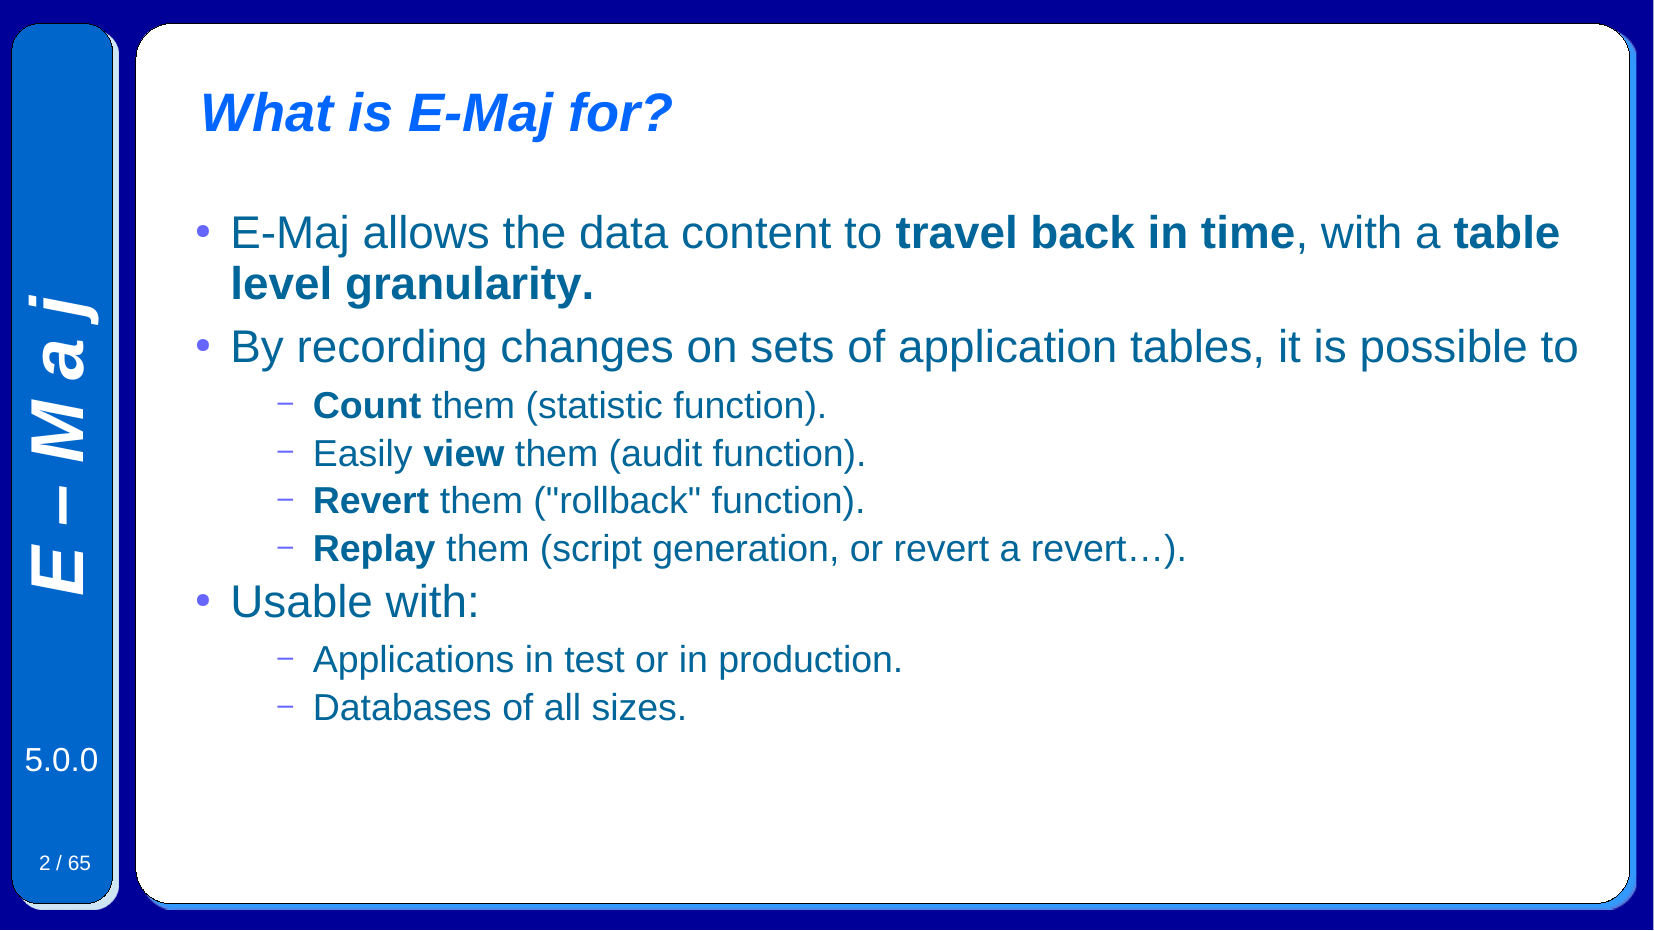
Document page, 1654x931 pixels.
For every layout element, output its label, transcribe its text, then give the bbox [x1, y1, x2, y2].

title What is E-Maj for? [200, 34, 1575, 191]
list E-Maj allows the data content to travel back in time, with a table level granularity. By recording changes on sets of application tables, it is possible to Count them (statistic function). Easily view them (audit function). Revert them ("rollback" function). Replay them (script generation, or revert a revert…). Usable with: Applications in test or in production. Databases of all sizes. [177, 206, 1587, 886]
